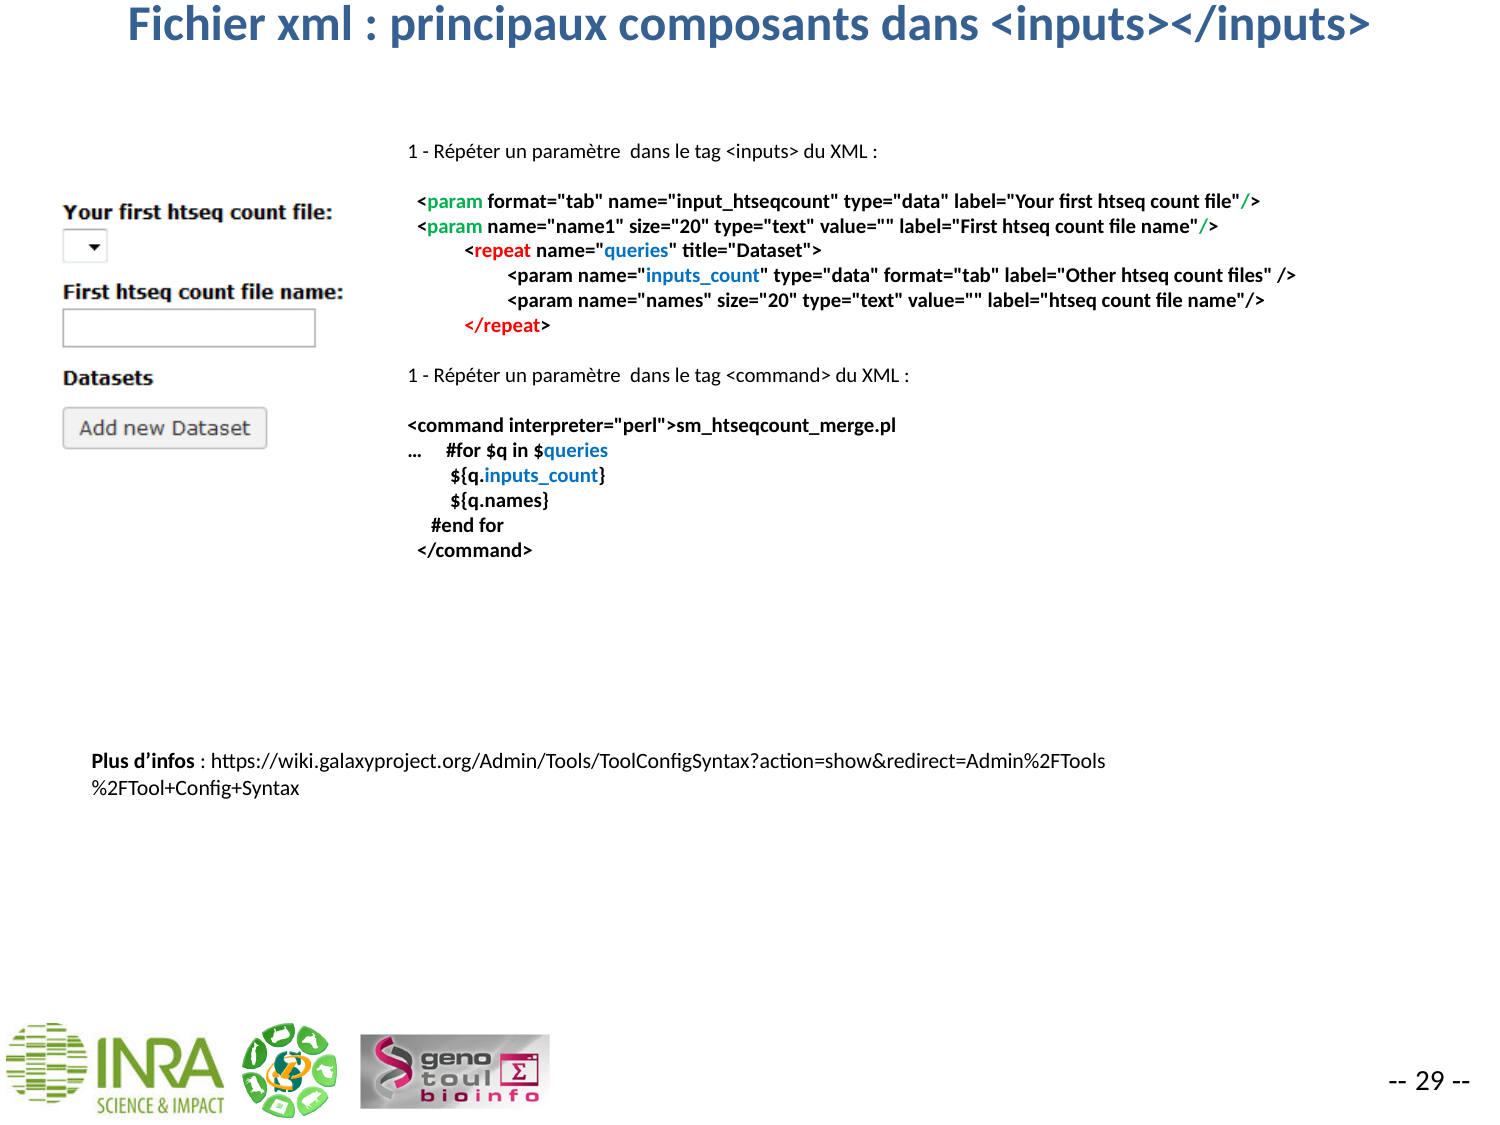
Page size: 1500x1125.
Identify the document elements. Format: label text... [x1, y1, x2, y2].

text_box Fichier xml : principaux composants dans <inputs></inputs> [0, 0, 1500, 73]
picture [53, 196, 349, 464]
text_box Plus d’infos : https://wiki.galaxyproject.org/Admin/Tools/ToolConfigSyntax?action=show&redirect=Admin%2FTools%2FTool+Config+Syntax [77, 740, 1317, 807]
text_box 1 - Répéter un paramètre dans le tag <inputs> du XML : <param format="tab" name="input_htseqcount" type="data" label="Your first htseq count file"/> <param name="name1" size="20" type="text" value="" label="First htseq count file name"/> <repeat name="queries" title="Dataset"> <param name="inputs_count" type="data" format="tab" label="Other htseq count files" /> <param name="names" size="20" type="text" value="" label="htseq count file name"/> </repeat> 1 - Répéter un paramètre dans le tag <command> du XML : <command interpreter="perl">sm_htseqcount_merge.pl … #for $q in $queries ${q.inputs_count} ${q.names} #end for </command> [407, 137, 1453, 717]
